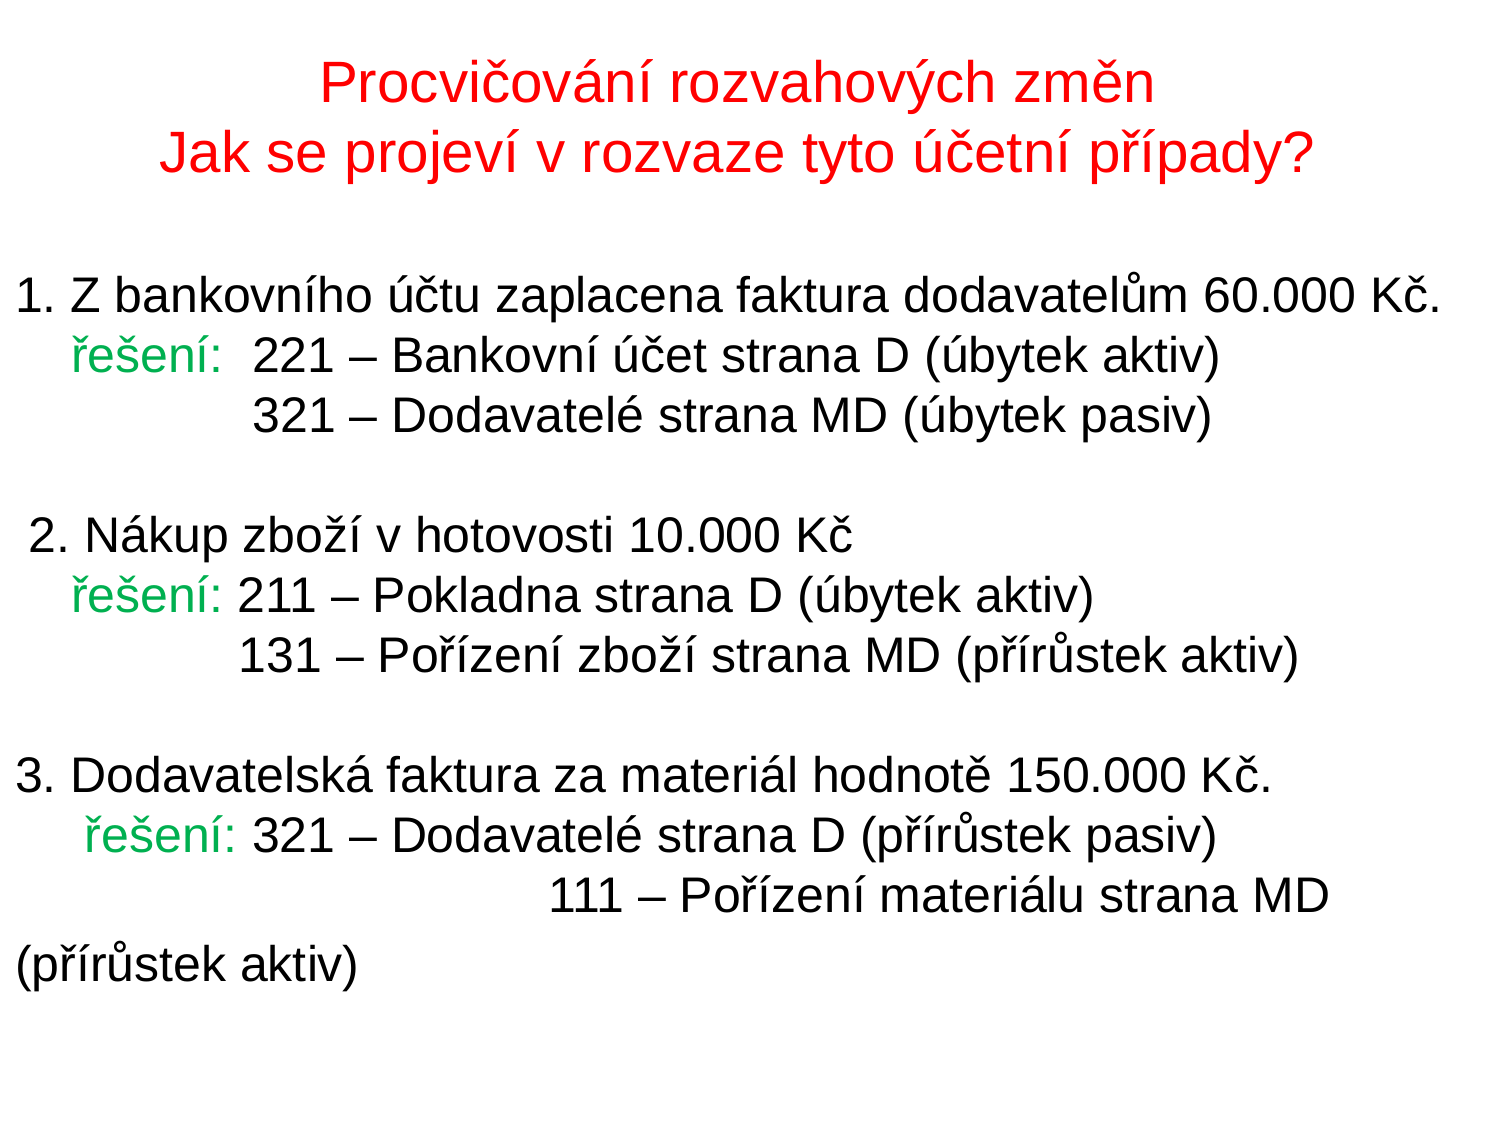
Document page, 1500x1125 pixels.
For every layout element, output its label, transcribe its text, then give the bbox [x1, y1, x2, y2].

list Z bankovního účtu zaplacena faktura dodavatelům 60.000 Kč. řešení: 221 – Bankovní účet strana D (úbytek aktiv) 321 – Dodavatelé strana MD (úbytek pasiv) 2. Nákup zboží v hotovosti 10.000 Kč řešení: 211 – Pokladna strana D (úbytek aktiv) 131 – Pořízení zboží strana MD (přírůstek aktiv) 3. Dodavatelská faktura za materiál hodnotě 150.000 Kč. řešení: 321 – Dodavatelé strana D (přírůstek pasiv) 111 – Pořízení materiálu strana MD (přírůstek aktiv) [0, 255, 1471, 1125]
title Procvičování rozvahových změn Jak se projeví v rozvaze tyto účetní případy? [53, 0, 1388, 255]
